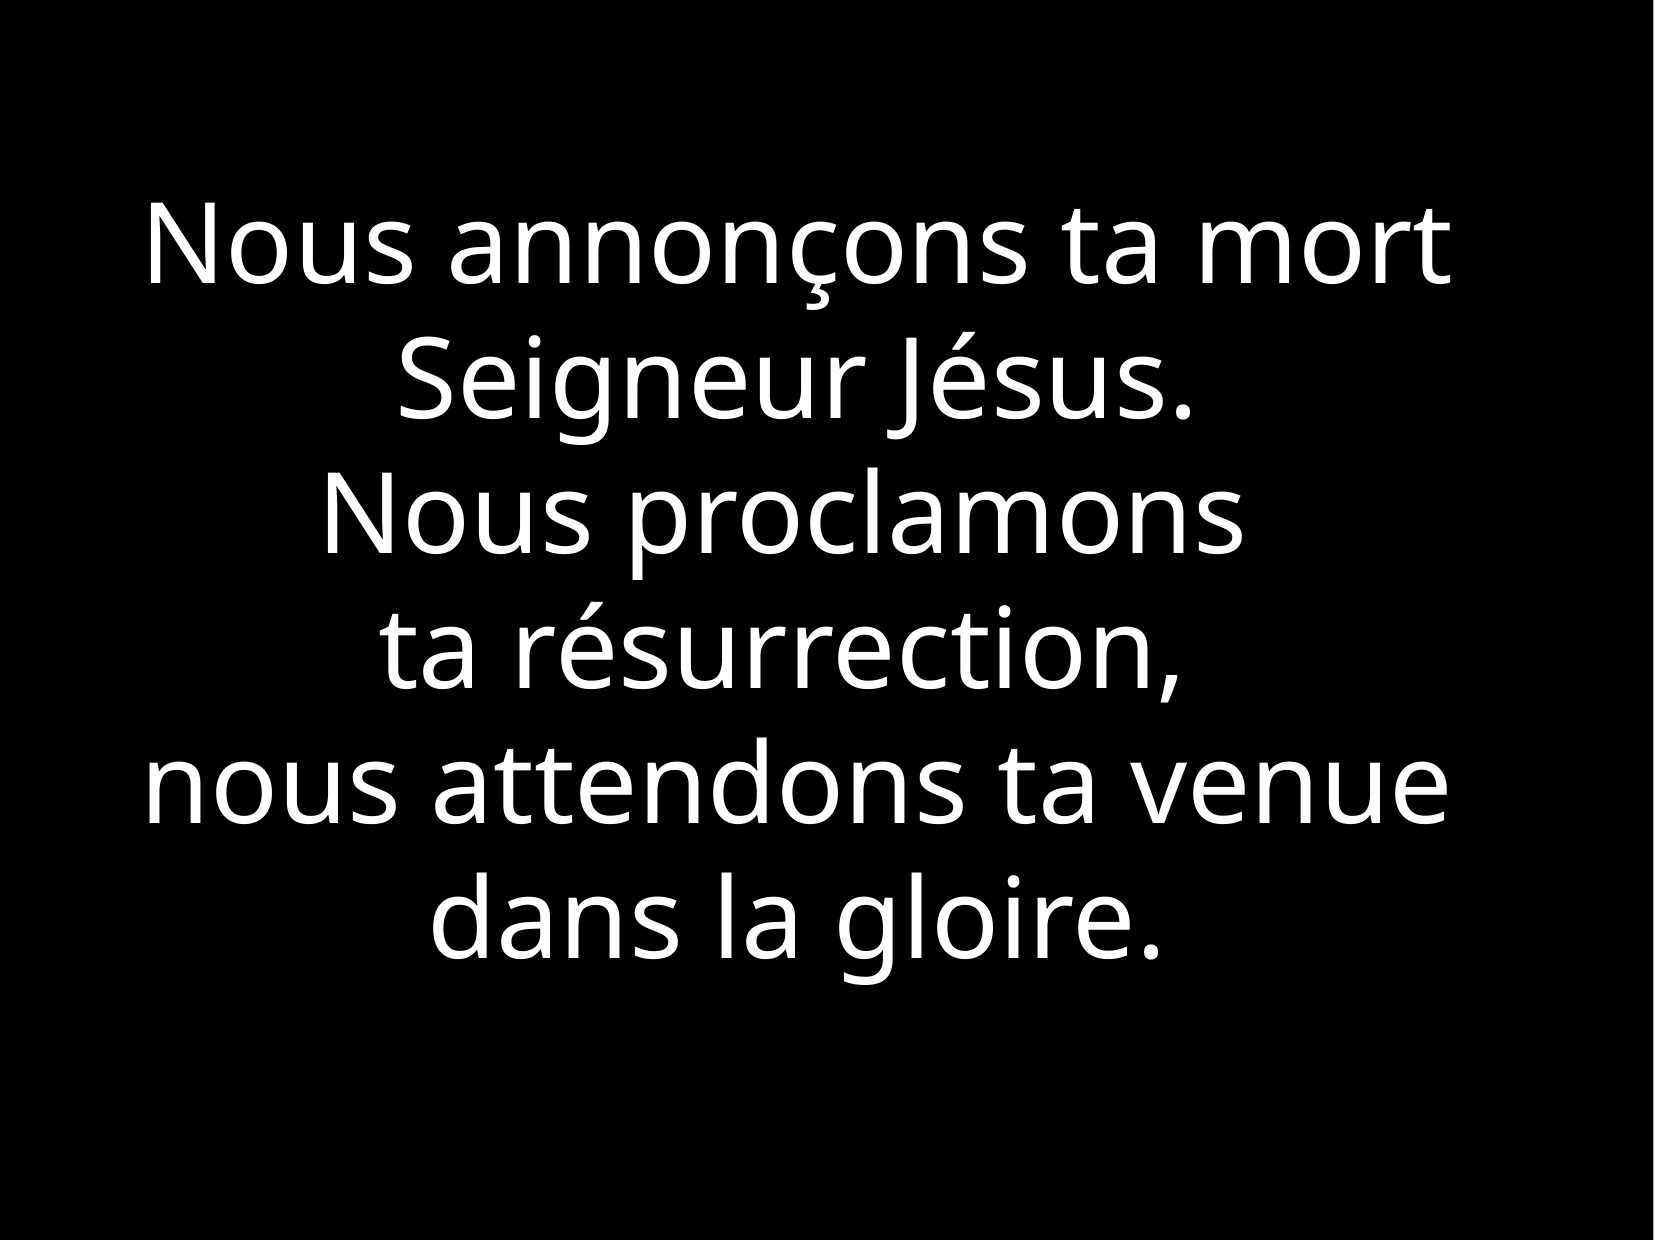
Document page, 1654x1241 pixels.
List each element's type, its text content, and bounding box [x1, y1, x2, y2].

text_box Nous annonçons ta mort Seigneur Jésus. Nous proclamons ta résurrection, nous attendons ta venue dans la gloire. [88, 88, 1507, 1063]
